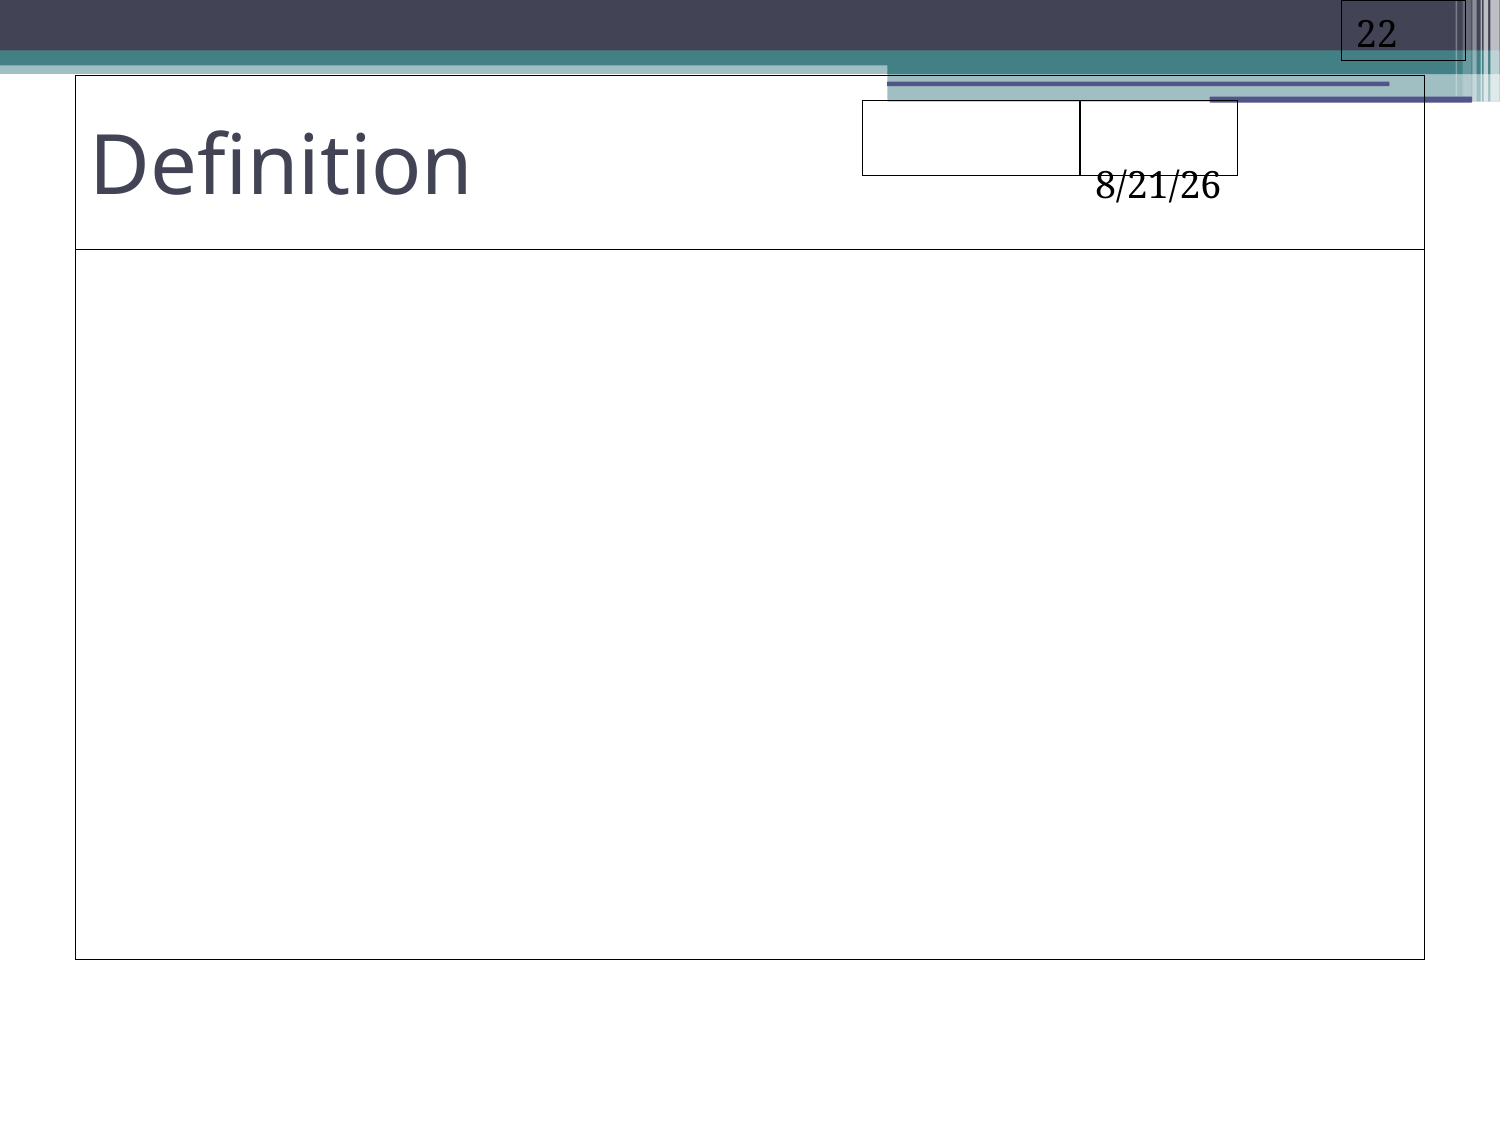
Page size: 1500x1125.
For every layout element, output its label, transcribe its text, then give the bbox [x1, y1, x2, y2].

slide_number <number><number> [1341, 0, 1466, 61]
list [75, 249, 1425, 960]
title Definition [75, 75, 1425, 249]
